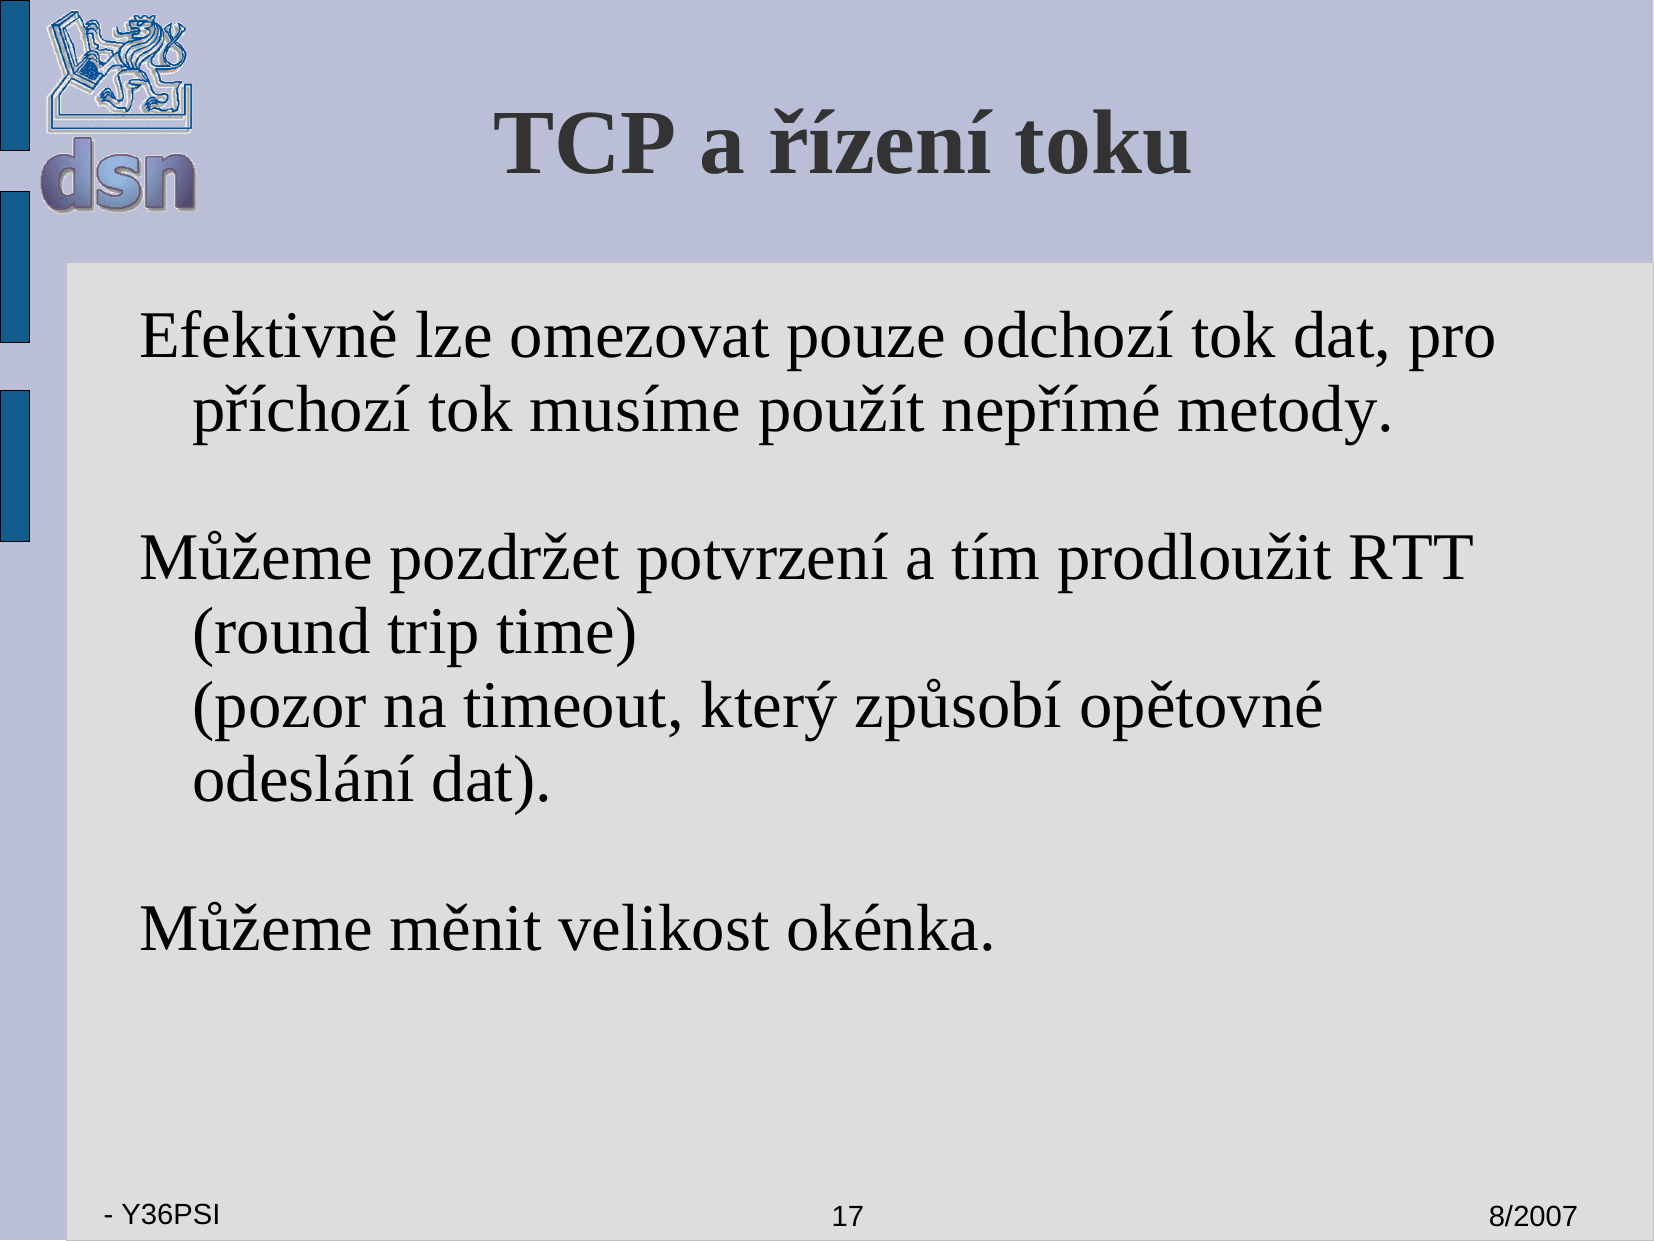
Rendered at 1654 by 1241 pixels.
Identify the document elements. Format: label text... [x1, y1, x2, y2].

picture [10, 10, 223, 230]
title TCP a řízení toku [210, 38, 1478, 247]
list Efektivně lze omezovat pouze odchozí tok dat, pro příchozí tok musíme použít nepřímé metody. Můžeme pozdržet potvrzení a tím prodloužit RTT (round trip time) (pozor na timeout, který způsobí opětovné odeslání dat). Můžeme měnit velikost okénka. [121, 297, 1534, 1126]
